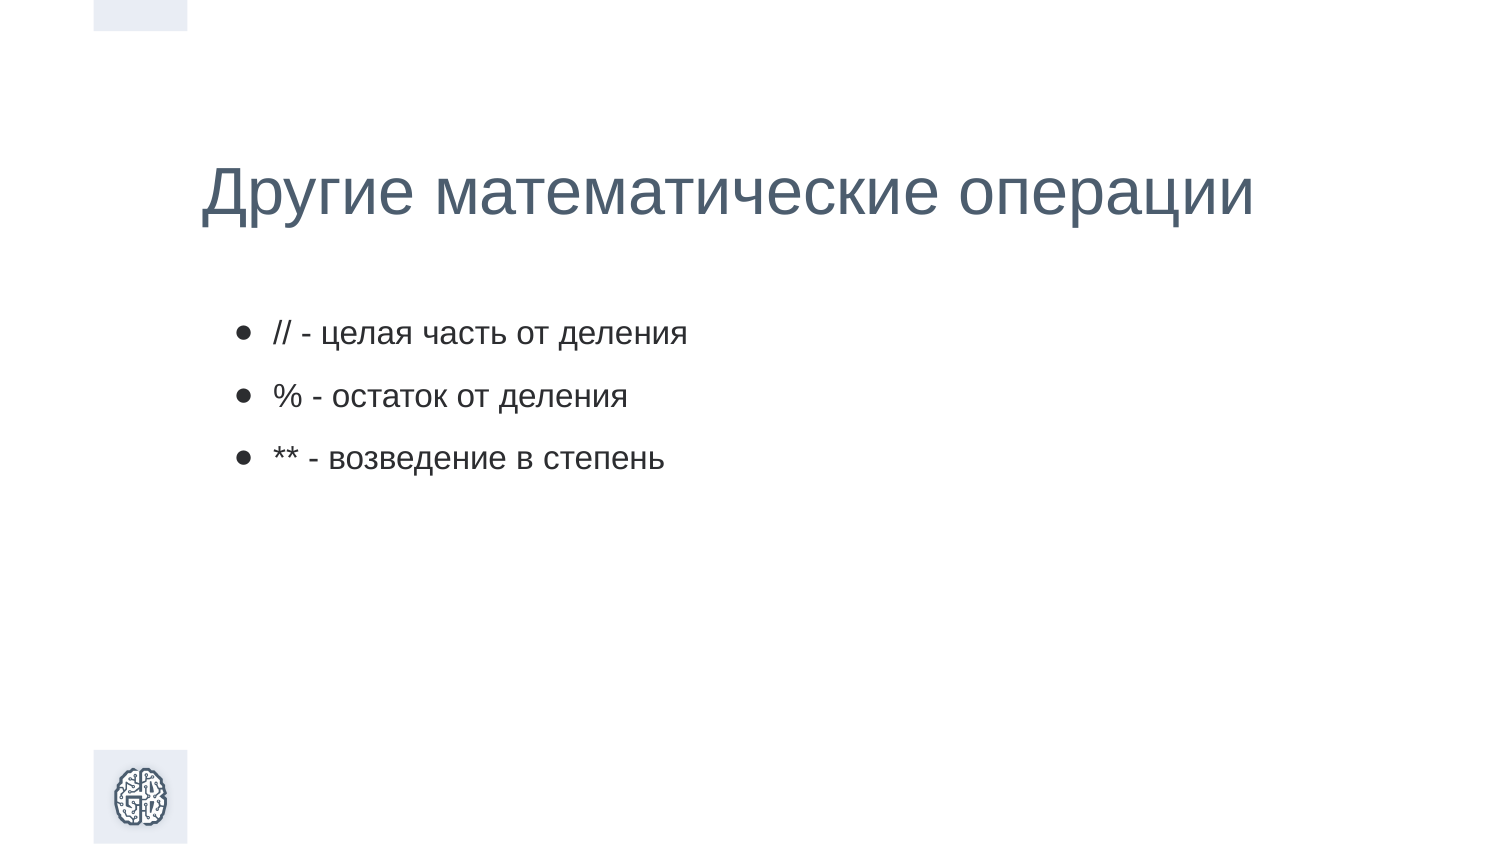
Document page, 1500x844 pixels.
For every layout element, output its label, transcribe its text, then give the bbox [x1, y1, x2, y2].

text_box Другие математические операции [187, 93, 1312, 282]
text_box // - целая часть от деления [187, 284, 1312, 358]
text_box ** - возведение в степень [187, 409, 1312, 483]
picture [106, 760, 175, 834]
text_box % - остаток от деления [187, 358, 1312, 409]
